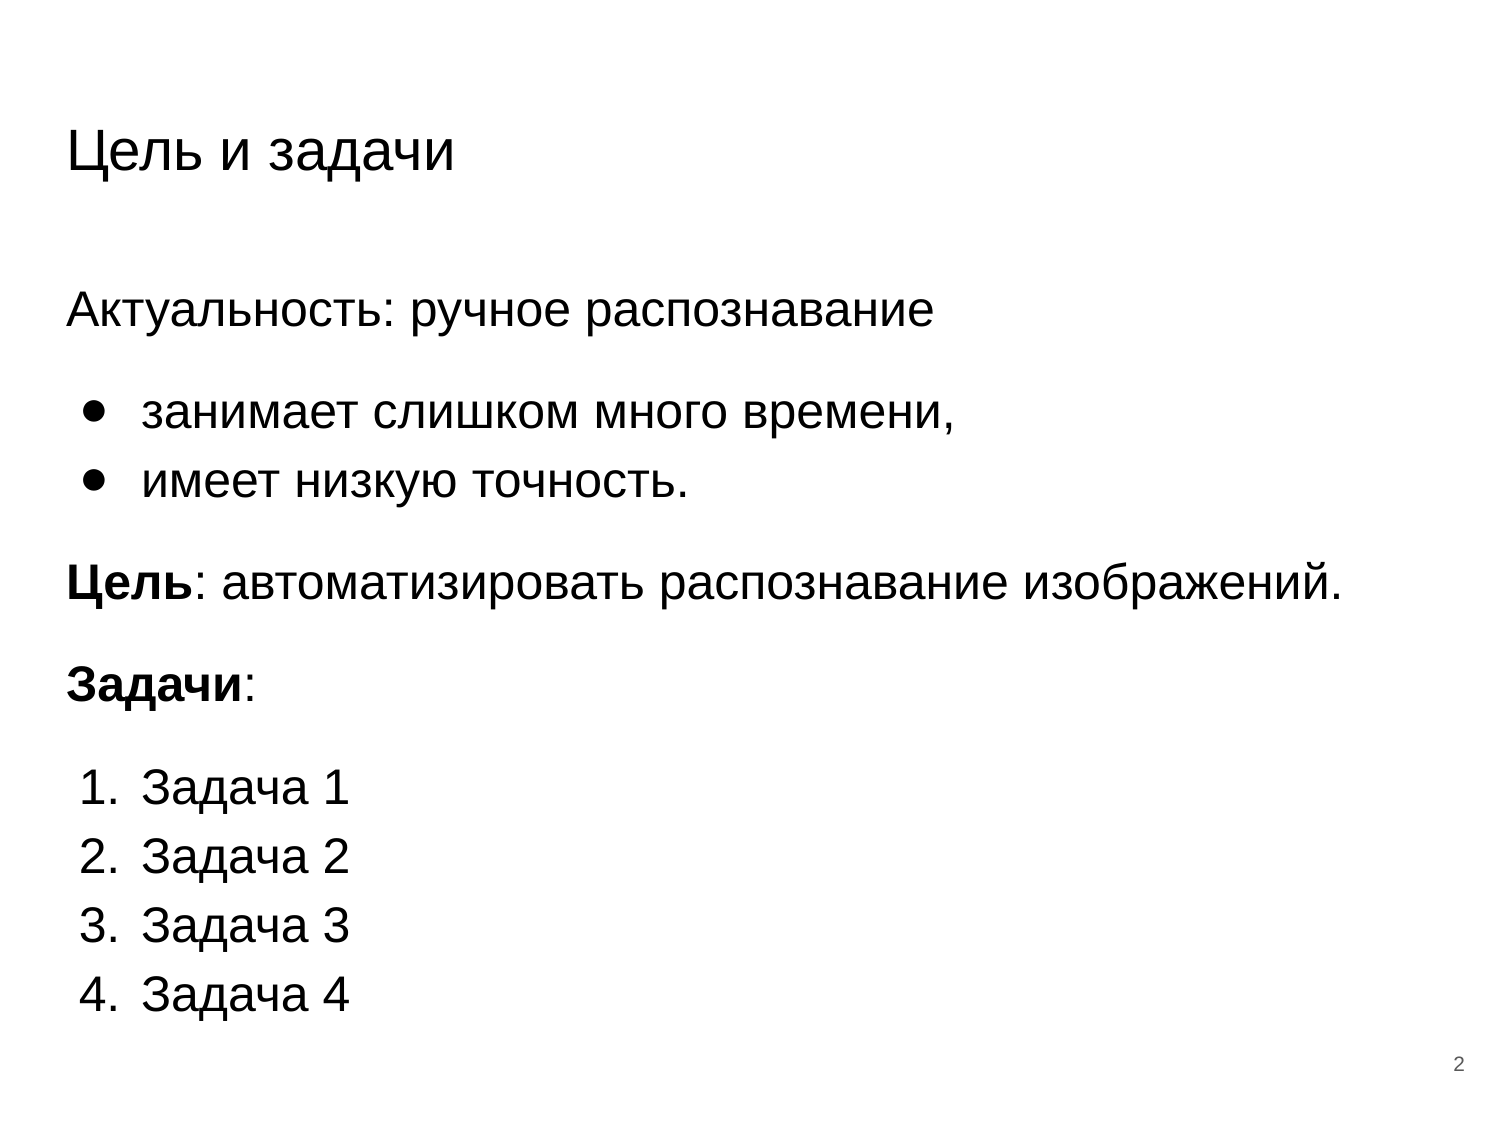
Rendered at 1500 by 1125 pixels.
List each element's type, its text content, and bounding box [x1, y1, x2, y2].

list Актуальность: ручное распознавание занимает слишком много времени, имеет низкую точность. Цель: автоматизировать распознавание изображений. Задачи: Задача 1 Задача 2 Задача 3 Задача 4 [51, 252, 1449, 1000]
slide_number <number> [1389, 1019, 1480, 1106]
title Цель и задачи [51, 97, 1449, 223]
